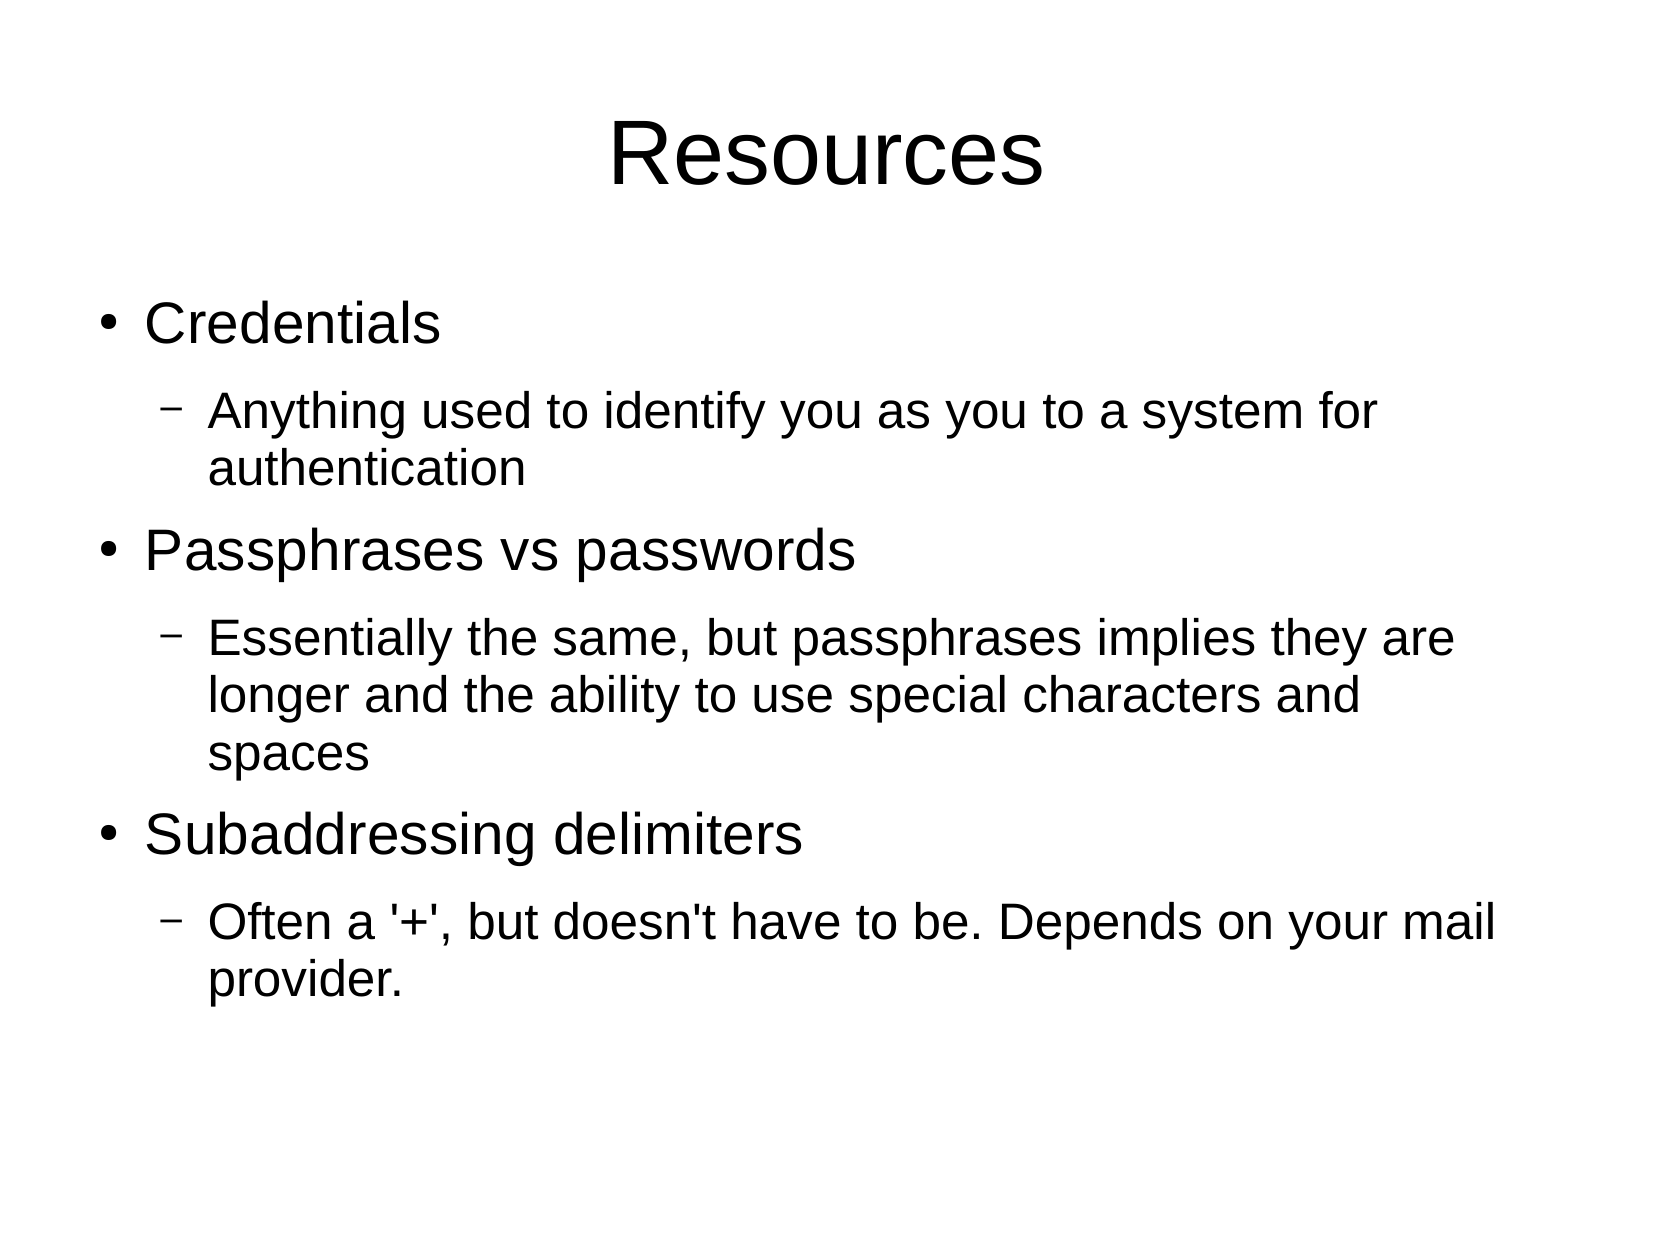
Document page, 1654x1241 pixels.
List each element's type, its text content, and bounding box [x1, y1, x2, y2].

title Resources [82, 49, 1571, 257]
list Credentials Anything used to identify you as you to a system for authentication Passphrases vs passwords Essentially the same, but passphrases implies they are longer and the ability to use special characters and spaces Subaddressing delimiters Often a '+', but doesn't have to be. Depends on your mail provider. [82, 290, 1538, 1010]
